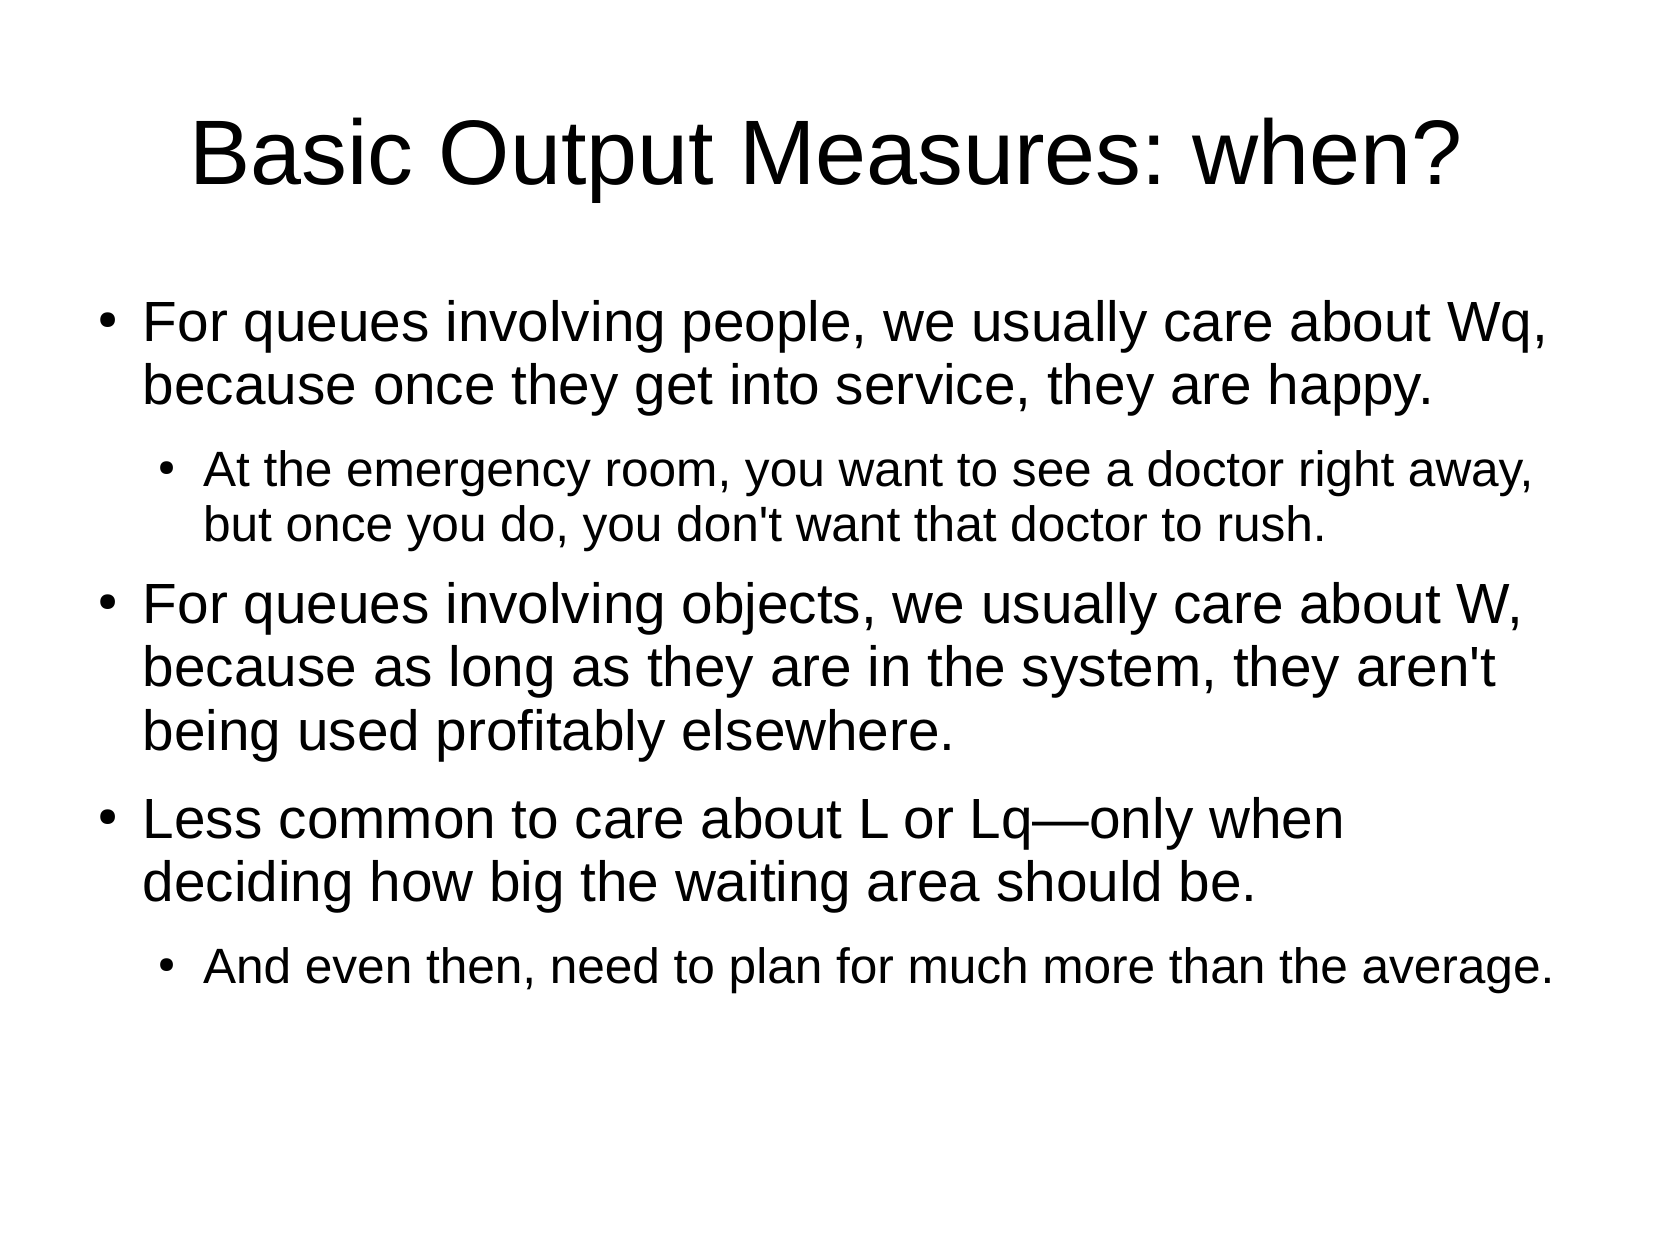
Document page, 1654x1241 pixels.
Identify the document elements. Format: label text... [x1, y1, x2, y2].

list For queues involving people, we usually care about Wq, because once they get into service, they are happy. At the emergency room, you want to see a doctor right away, but once you do, you don't want that doctor to rush. For queues involving objects, we usually care about W, because as long as they are in the system, they aren't being used profitably elsewhere. Less common to care about L or Lq—only when deciding how big the waiting area should be. And even then, need to plan for much more than the average. [82, 290, 1571, 1109]
title Basic Output Measures: when? [82, 56, 1571, 250]
